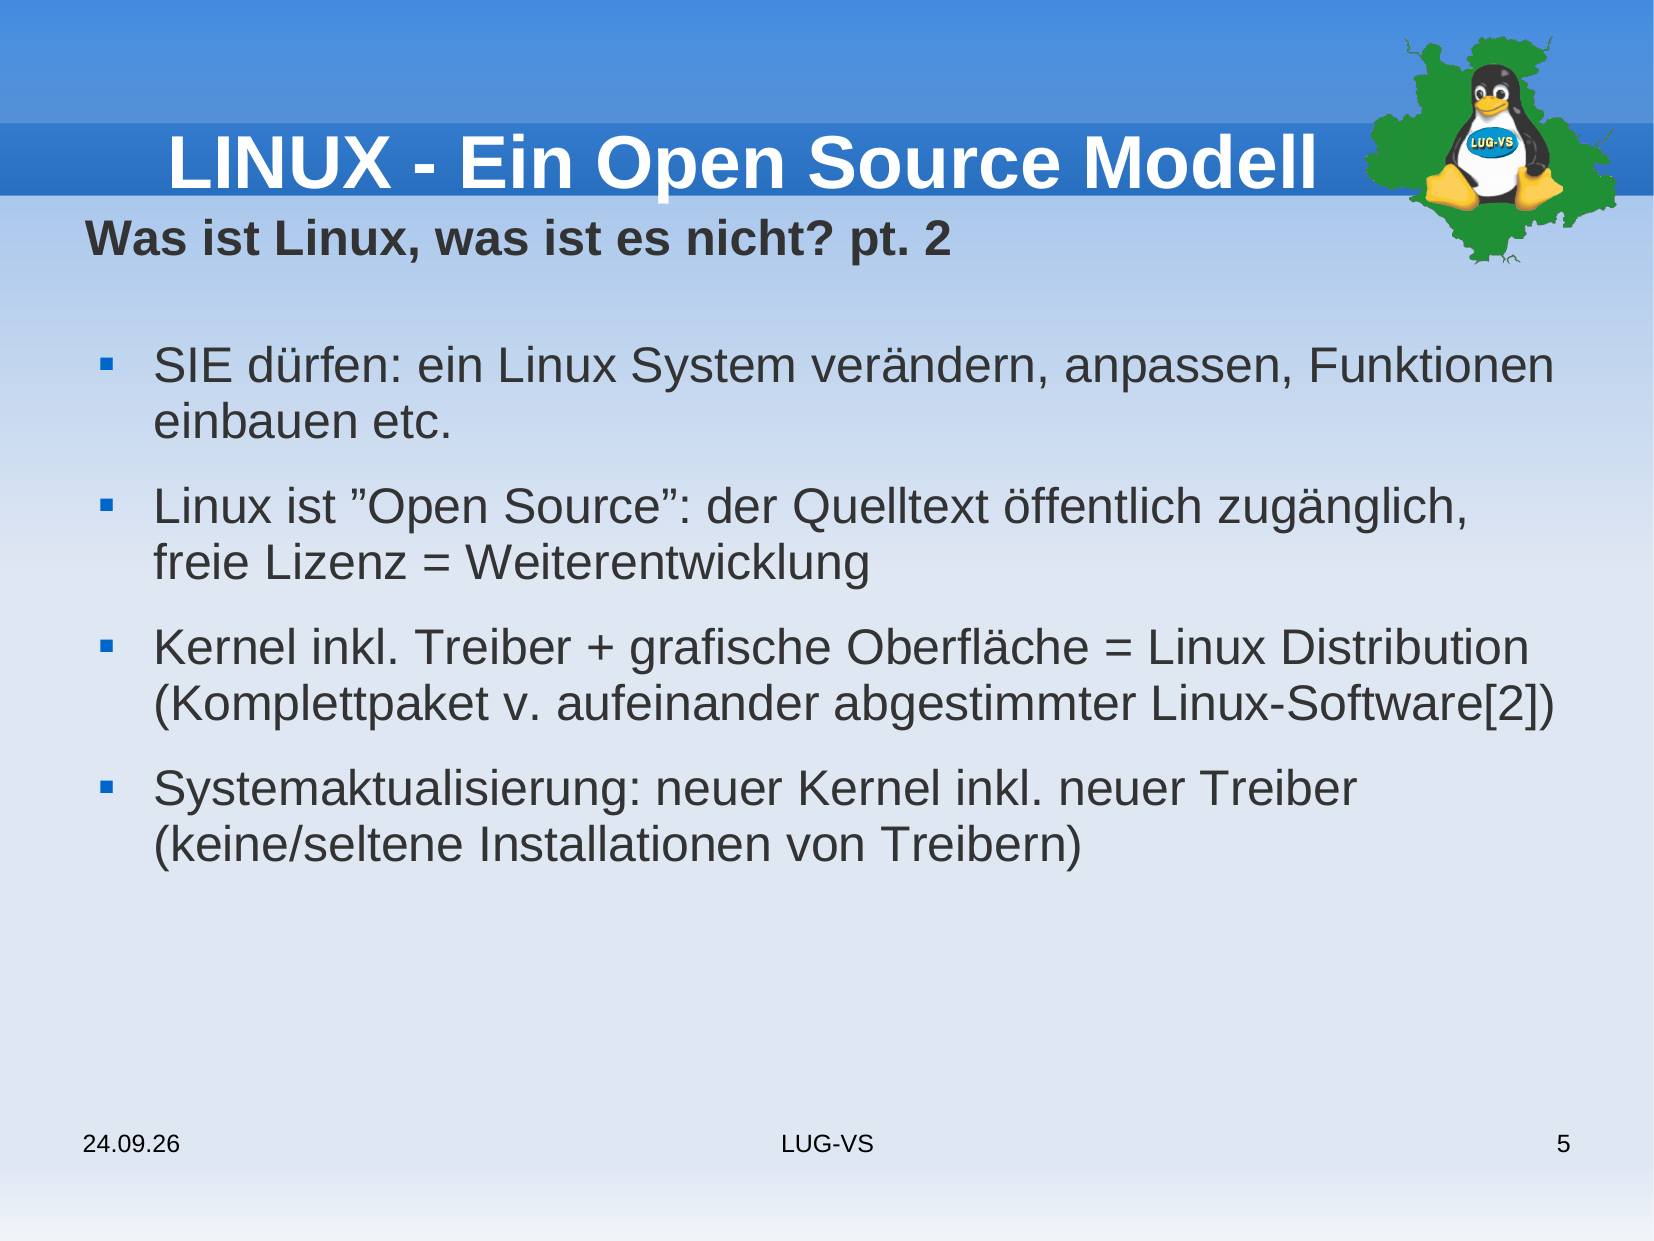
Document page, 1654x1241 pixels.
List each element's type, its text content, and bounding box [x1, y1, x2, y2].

picture [0, 0, 1654, 1241]
text_box Was ist Linux, was ist es nicht? pt. 2 [14, 209, 981, 266]
list SIE dürfen: ein Linux System verändern, anpassen, Funktionen einbauen etc. Linux ist ”Open Source”: der Quelltext öffentlich zugänglich, freie Lizenz = Weiterentwicklung Kernel inkl. Treiber + grafische Oberfläche = Linux Distribution (Komplettpaket v. aufeinander abgestimmter Linux-Software[2]) Systemaktualisierung: neuer Kernel inkl. neuer Treiber (keine/seltene Installationen von Treibern) [82, 337, 1571, 1109]
title LINUX - Ein Open Source Modell [0, 59, 1489, 267]
